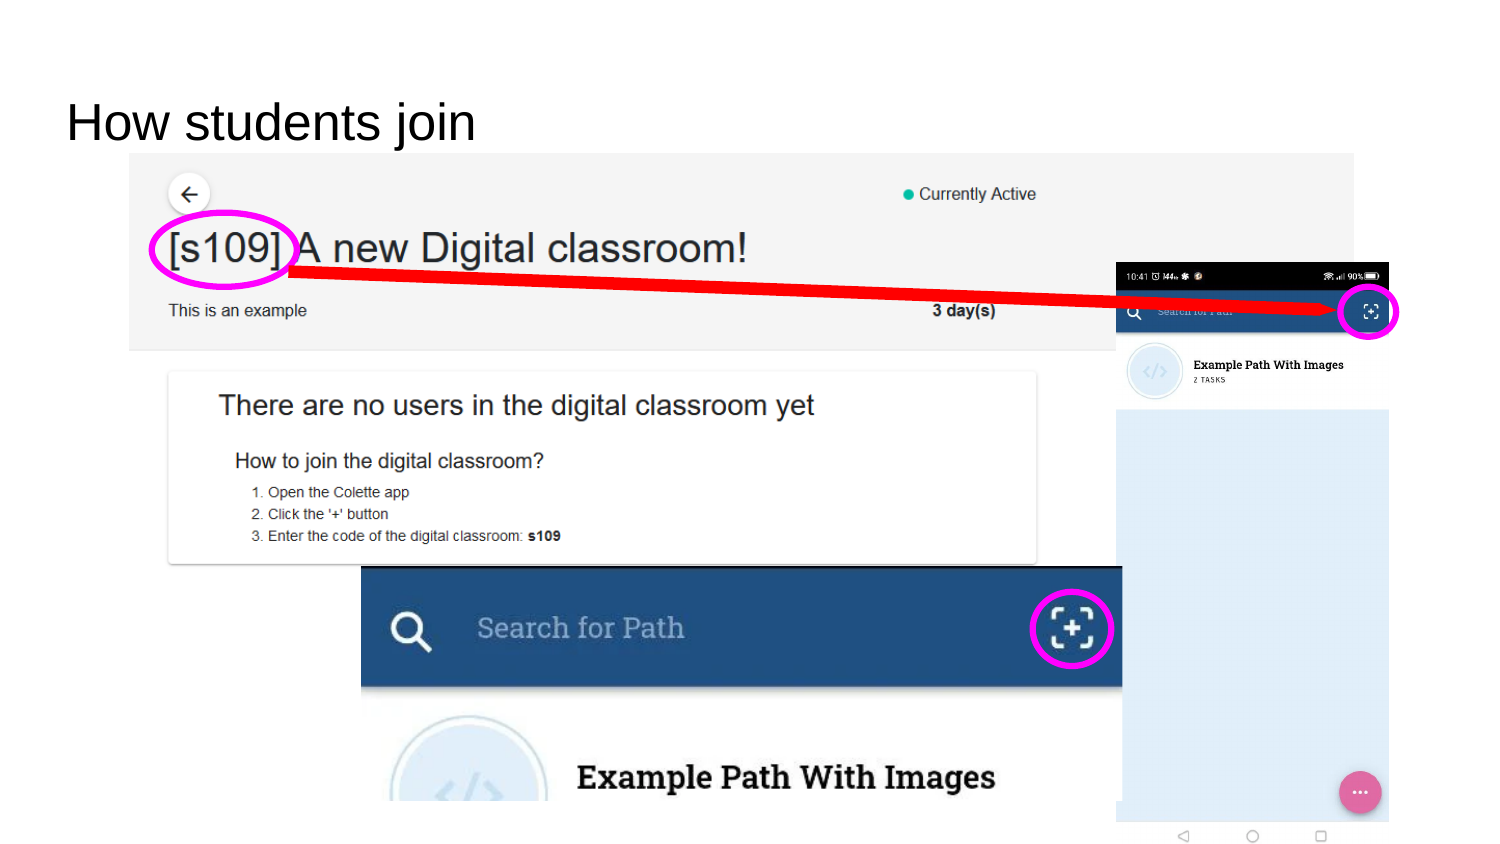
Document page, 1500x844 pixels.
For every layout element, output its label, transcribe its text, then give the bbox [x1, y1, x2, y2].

title How students join [51, 72, 1449, 167]
picture [1344, 290, 1389, 333]
picture [155, 216, 293, 283]
picture [129, 153, 1389, 844]
